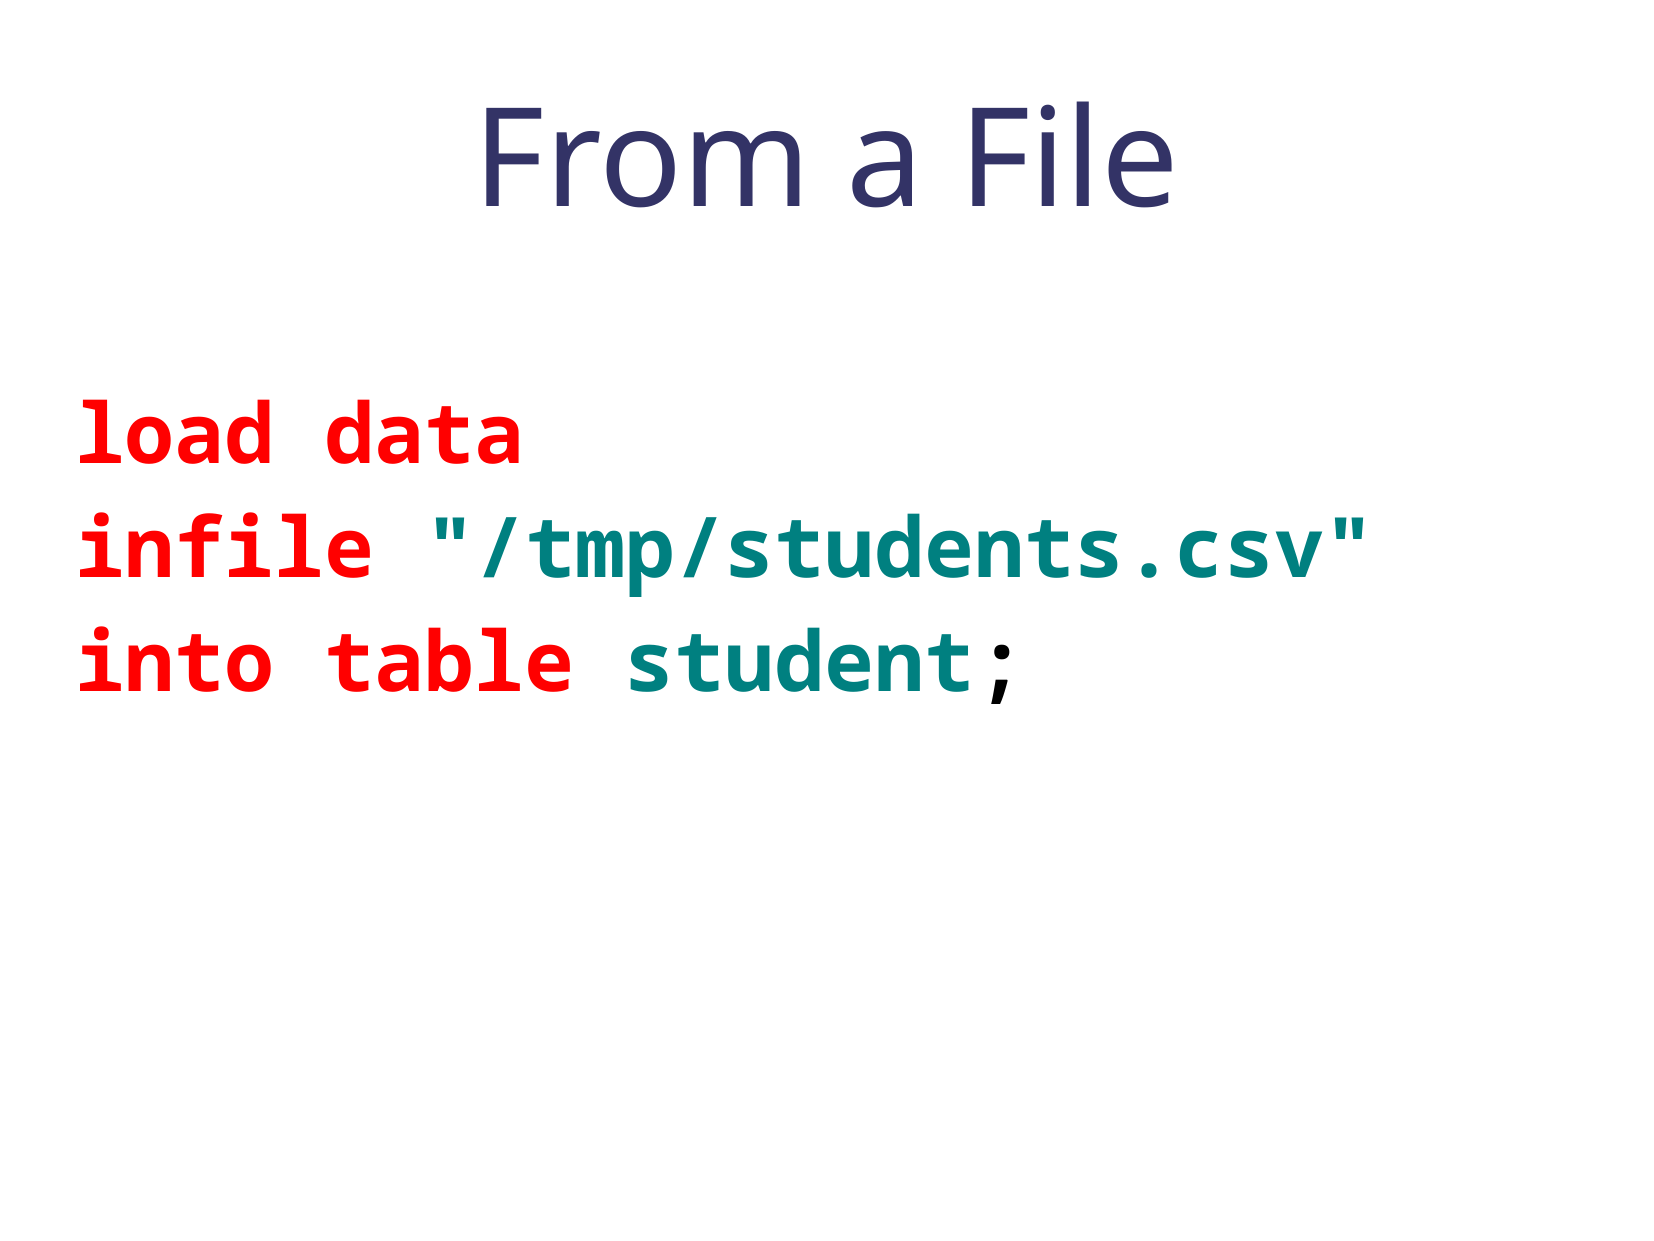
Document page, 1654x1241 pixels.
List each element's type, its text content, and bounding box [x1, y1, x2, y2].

text_box load data infile "/tmp/students.csv" into table student; [75, 375, 1654, 664]
title From a File [82, 56, 1571, 250]
